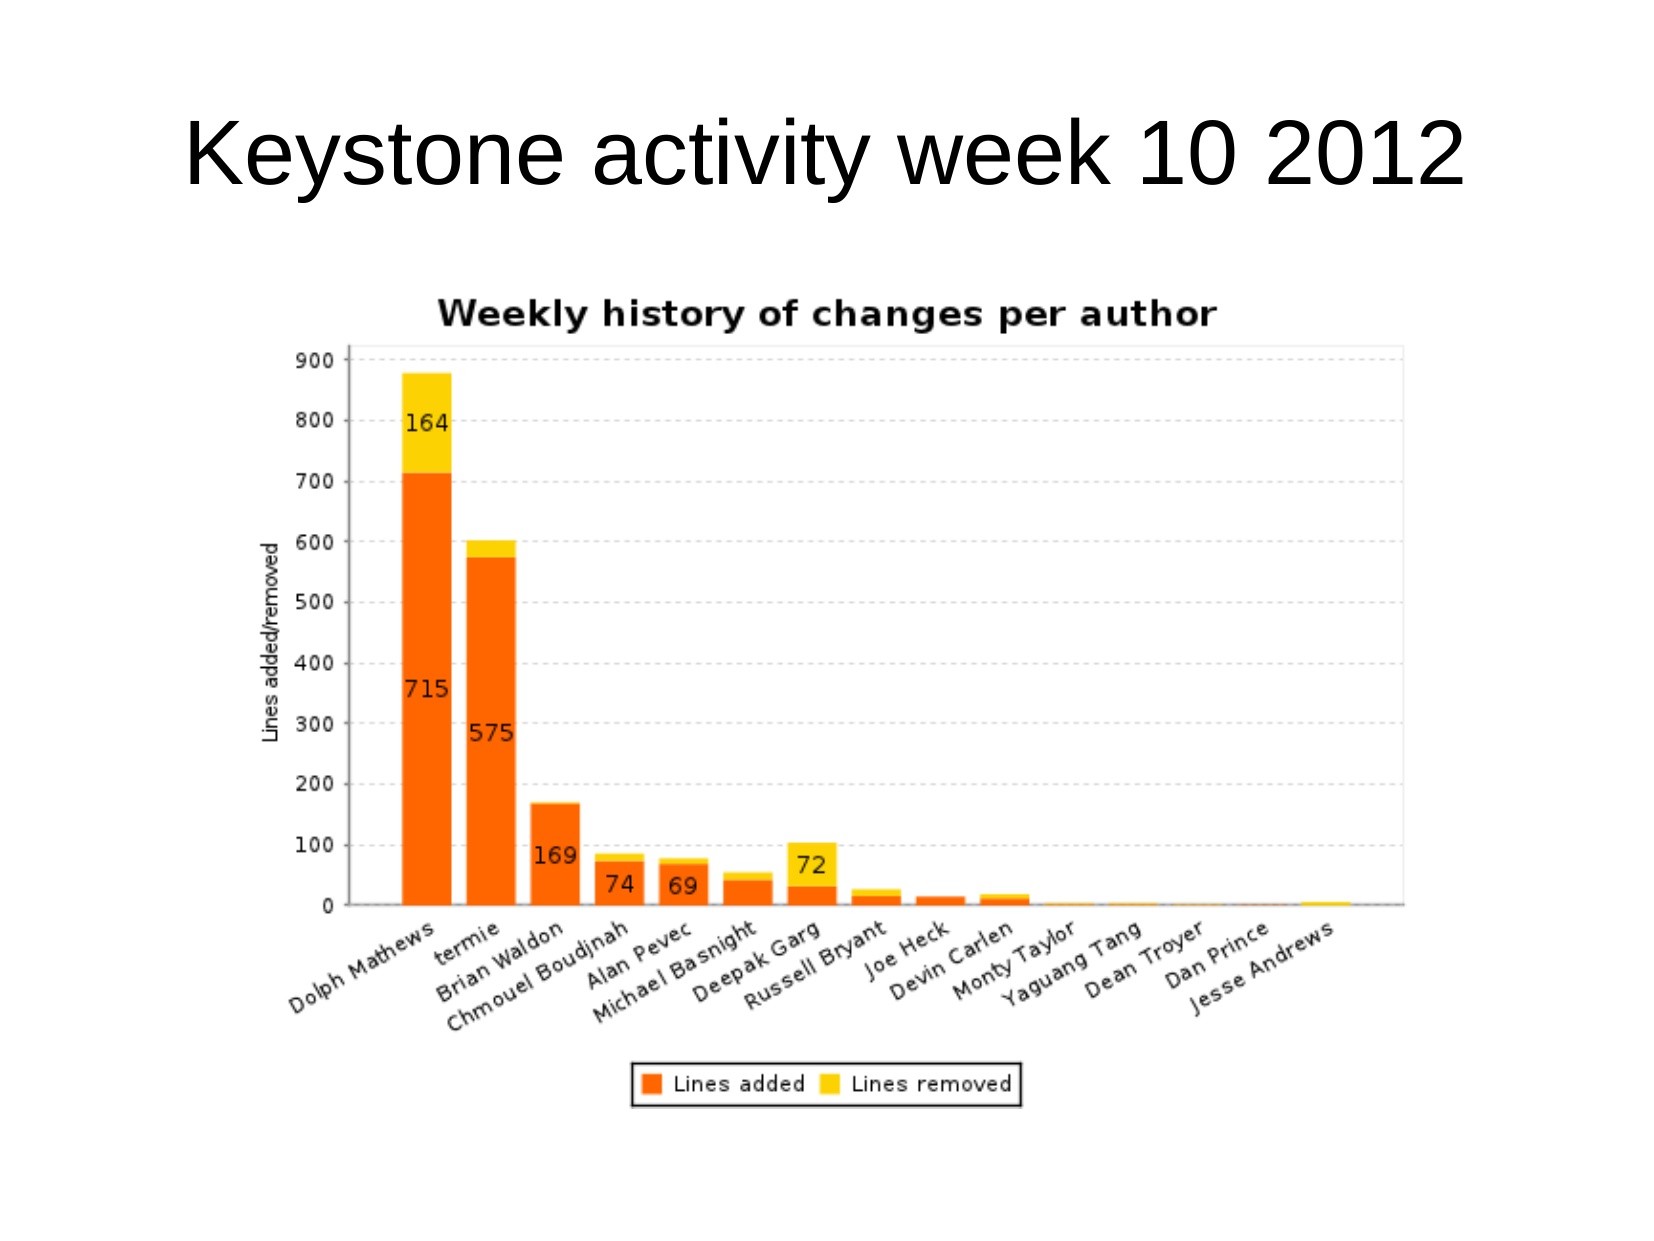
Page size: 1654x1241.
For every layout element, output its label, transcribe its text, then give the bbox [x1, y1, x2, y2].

title Keystone activity week 10 2012 [82, 49, 1571, 257]
picture [230, 290, 1424, 1109]
